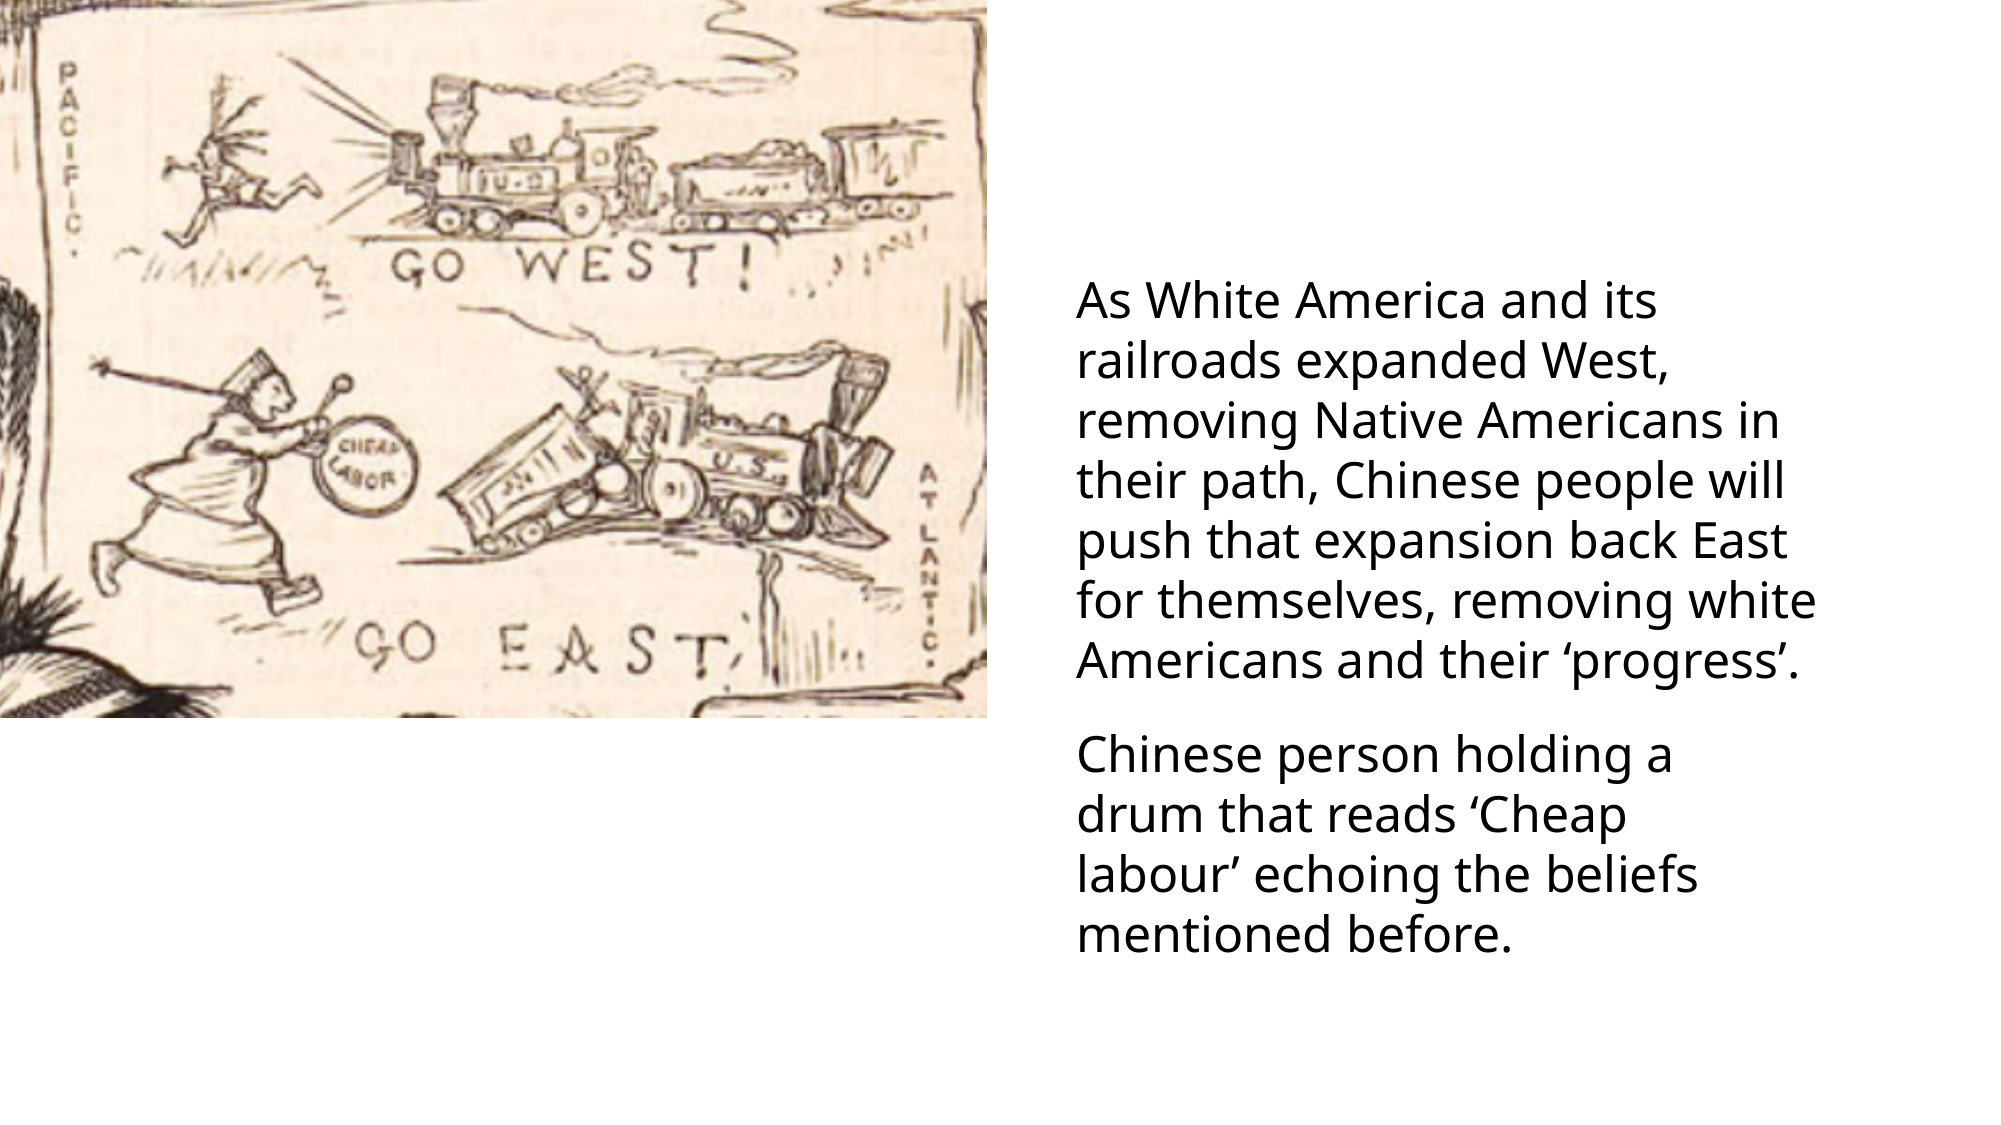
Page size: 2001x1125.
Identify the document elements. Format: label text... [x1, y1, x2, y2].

picture [0, 0, 987, 718]
text_box Chinese person holding a drum that reads ‘Cheap labour’ echoing the beliefs mentioned before. [1061, 715, 1741, 973]
text_box As White America and its railroads expanded West, removing Native Americans in their path, Chinese people will push that expansion back East for themselves, removing white Americans and their ‘progress’. [1061, 260, 1883, 640]
